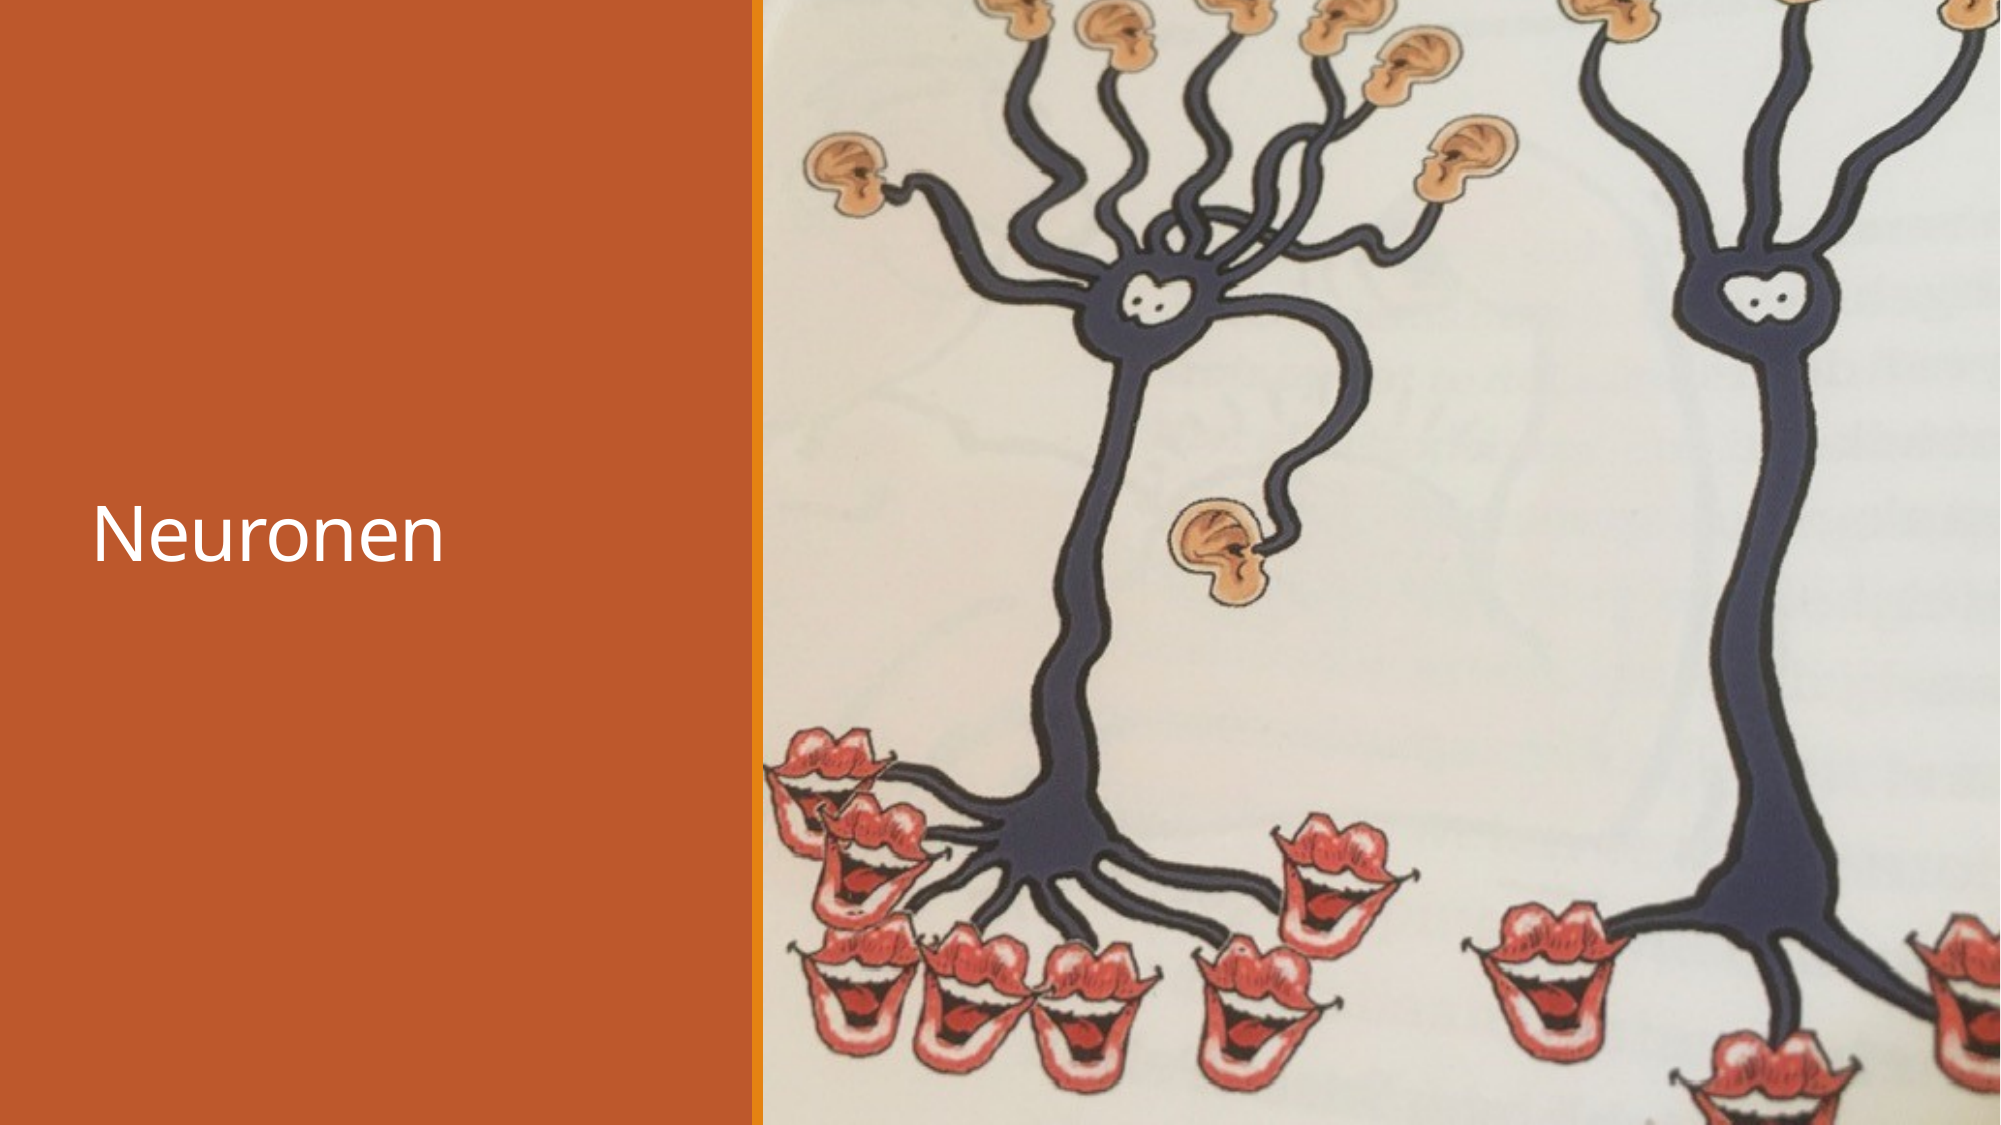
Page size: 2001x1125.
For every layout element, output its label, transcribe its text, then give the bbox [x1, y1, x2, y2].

title Neuronen [75, 104, 676, 586]
text_box [0, 0, 763, 1125]
picture [763, 0, 2000, 1125]
